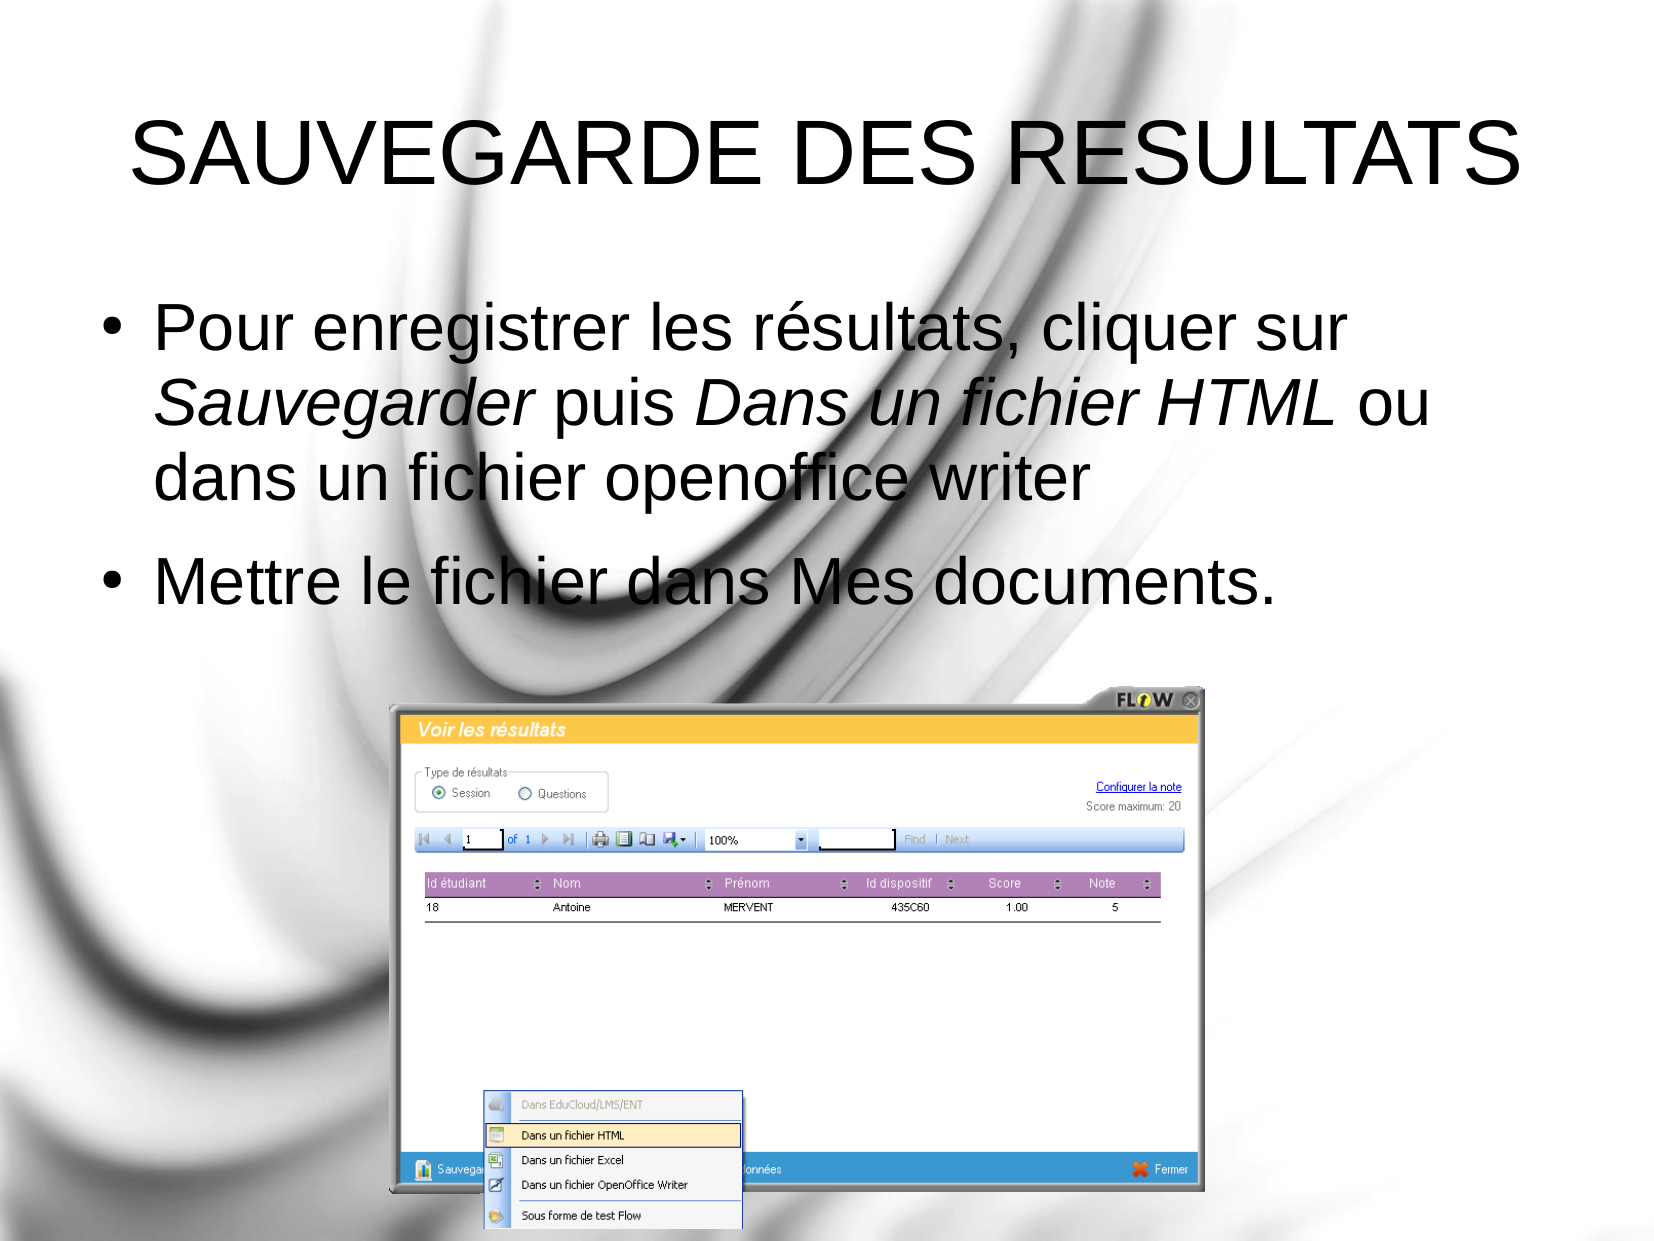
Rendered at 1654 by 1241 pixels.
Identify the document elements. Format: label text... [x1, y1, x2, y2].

list Pour enregistrer les résultats, cliquer sur Sauvegarder puis Dans un fichier HTML ou dans un fichier openoffice writer Mettre le fichier dans Mes documents. [82, 290, 1571, 1109]
picture [0, 0, 1654, 1241]
title SAUVEGARDE DES RESULTATS [82, 49, 1571, 257]
